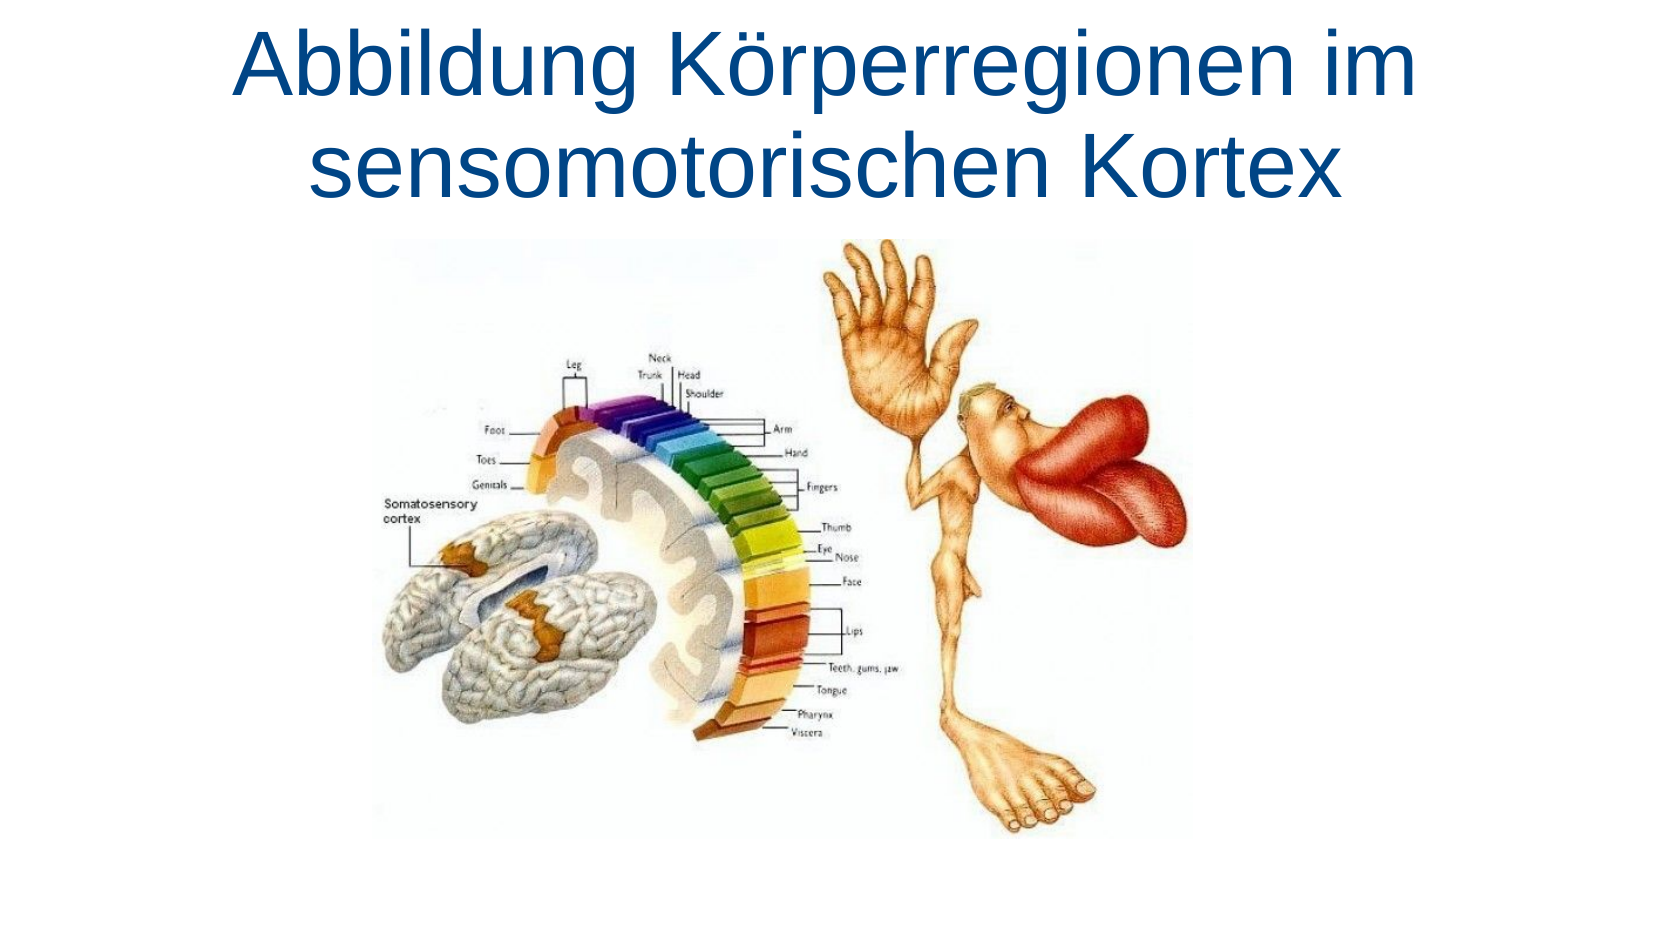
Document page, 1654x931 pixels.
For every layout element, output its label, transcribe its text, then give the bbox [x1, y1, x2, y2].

picture [372, 239, 1193, 839]
title Abbildung Körperregionen im sensomotorischen Kortex [82, 12, 1571, 218]
